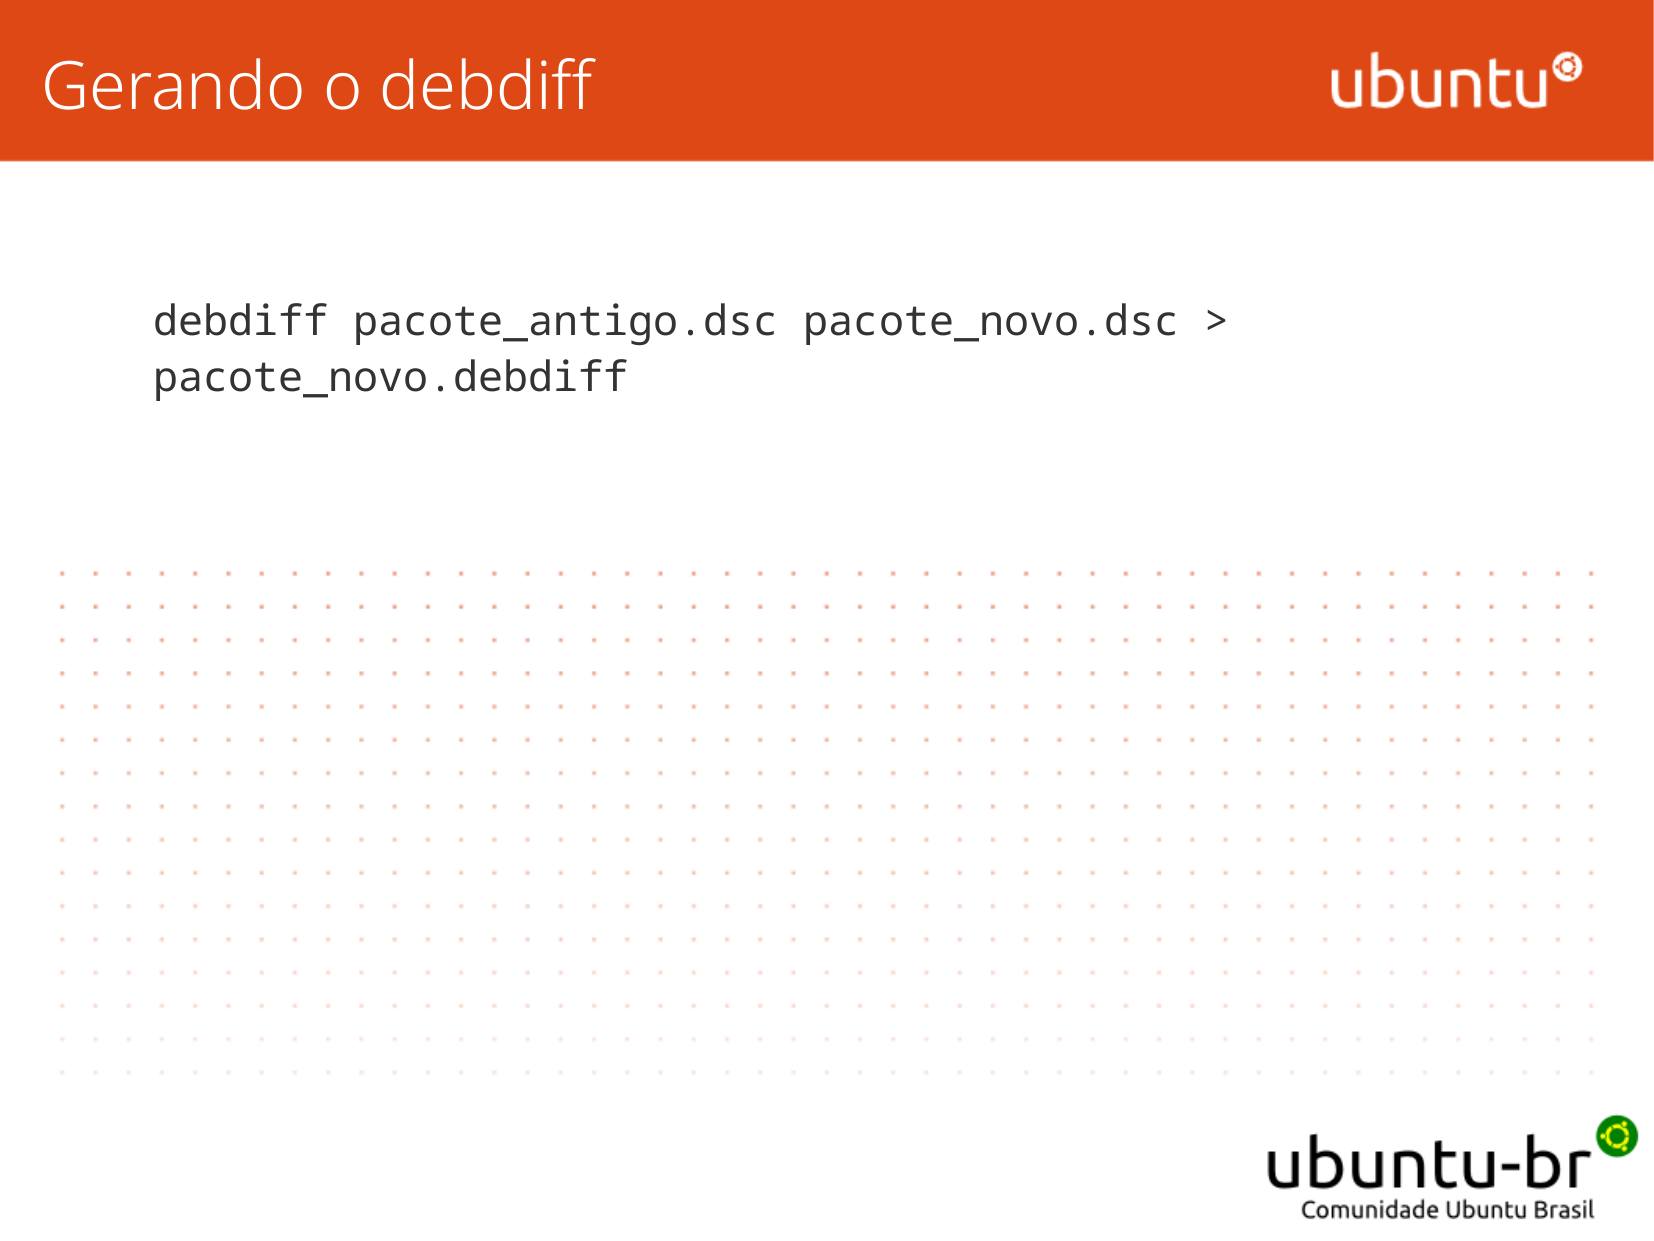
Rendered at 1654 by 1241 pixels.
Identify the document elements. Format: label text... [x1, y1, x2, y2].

title Gerando o debdiff [41, 31, 1300, 136]
picture [0, 0, 1654, 1241]
list debdiff pacote_antigo.dsc pacote_novo.dsc > pacote_novo.debdiff [82, 290, 1538, 1010]
